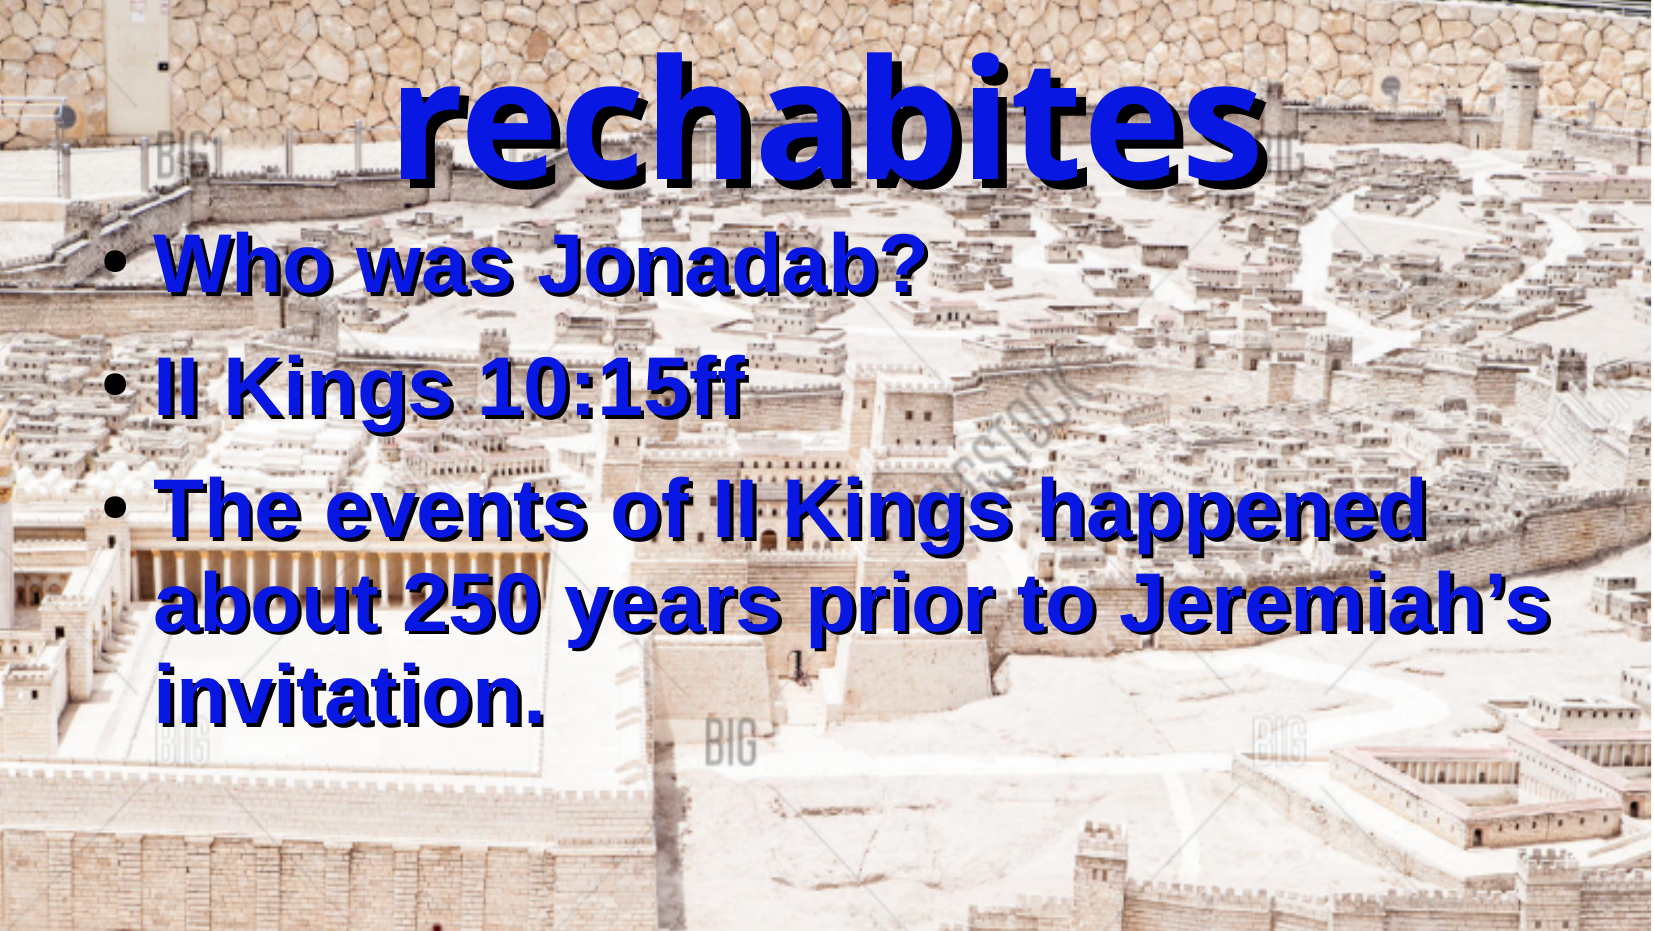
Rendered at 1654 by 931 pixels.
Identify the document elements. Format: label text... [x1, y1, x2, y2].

picture [0, 0, 1652, 931]
title rechabites [82, 22, 1571, 208]
list Who was Jonadab? II Kings 10:15ff The events of II Kings happened about 250 years prior to Jeremiah’s invitation. [82, 217, 1571, 856]
